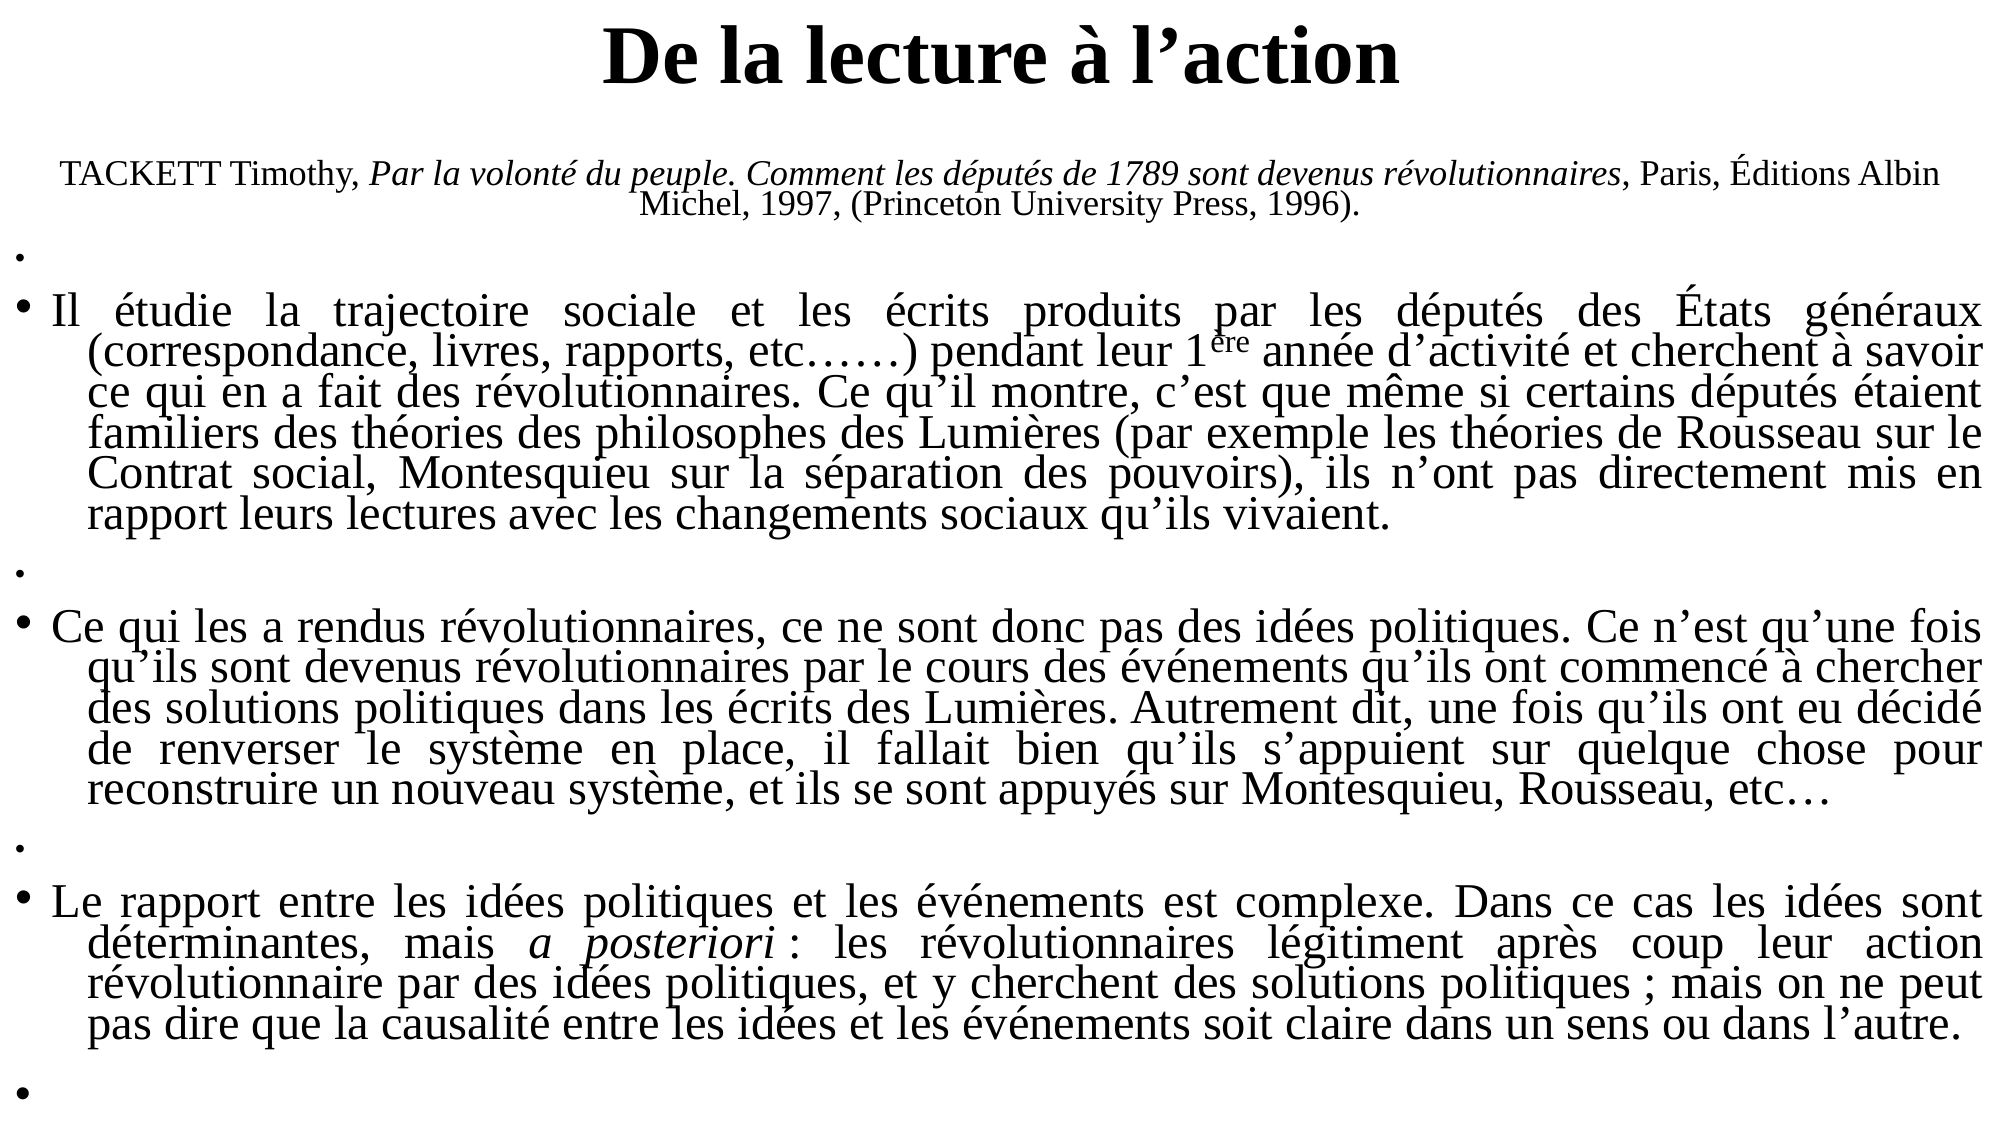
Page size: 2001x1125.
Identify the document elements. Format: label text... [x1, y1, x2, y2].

list TACKETT Timothy, Par la volonté du peuple. Comment les députés de 1789 sont devenus révolutionnaires, Paris, Éditions Albin Michel, 1997, (Princeton University Press, 1996). Il étudie la trajectoire sociale et les écrits produits par les députés des États généraux (correspondance, livres, rapports, etc……) pendant leur 1ère année d’activité et cherchent à savoir ce qui en a fait des révolutionnaires. Ce qu’il montre, c’est que même si certains députés étaient familiers des théories des philosophes des Lumières (par exemple les théories de Rousseau sur le Contrat social, Montesquieu sur la séparation des pouvoirs), ils n’ont pas directement mis en rapport leurs lectures avec les changements sociaux qu’ils vivaient. Ce qui les a rendus révolutionnaires, ce ne sont donc pas des idées politiques. Ce n’est qu’une fois qu’ils sont devenus révolutionnaires par le cours des événements qu’ils ont commencé à chercher des solutions politiques dans les écrits des Lumières. Autrement dit, une fois qu’ils ont eu décidé de renverser le système en place, il fallait bien qu’ils s’appuient sur quelque chose pour reconstruire un nouveau système, et ils se sont appuyés sur Montesquieu, Rousseau, etc… Le rapport entre les idées politiques et les événements est complexe. Dans ce cas les idées sont déterminantes, mais a posteriori : les révolutionnaires légitiment après coup leur action révolutionnaire par des idées politiques, et y cherchent des solutions politiques ; mais on ne peut pas dire que la causalité entre les idées et les événements soit claire dans un sens ou dans l’autre. [0, 153, 2000, 1125]
title De la lecture à l’action [326, 0, 1677, 114]
